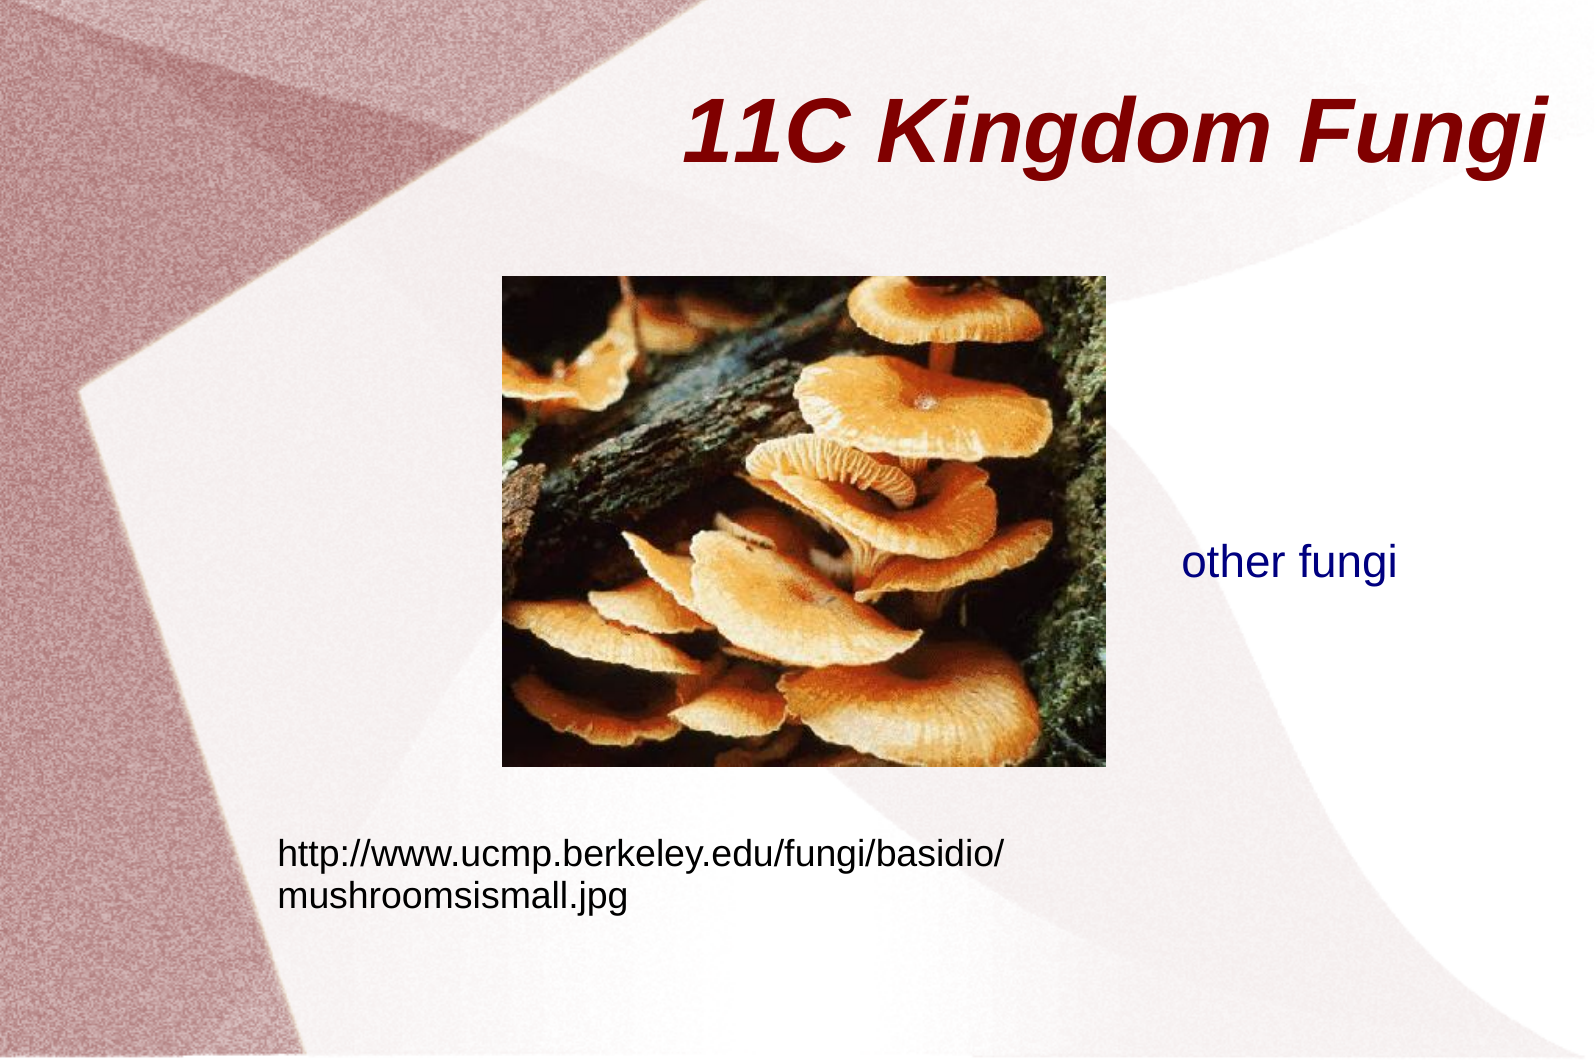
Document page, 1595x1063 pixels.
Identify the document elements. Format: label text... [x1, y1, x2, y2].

text_box http://www.ucmp.berkeley.edu/fungi/basidio/mushroomsismall.jpg [262, 825, 1369, 882]
title 11C Kingdom Fungi [575, 42, 1549, 220]
picture [0, 0, 1595, 1063]
text_box other fungi [1166, 529, 1463, 601]
